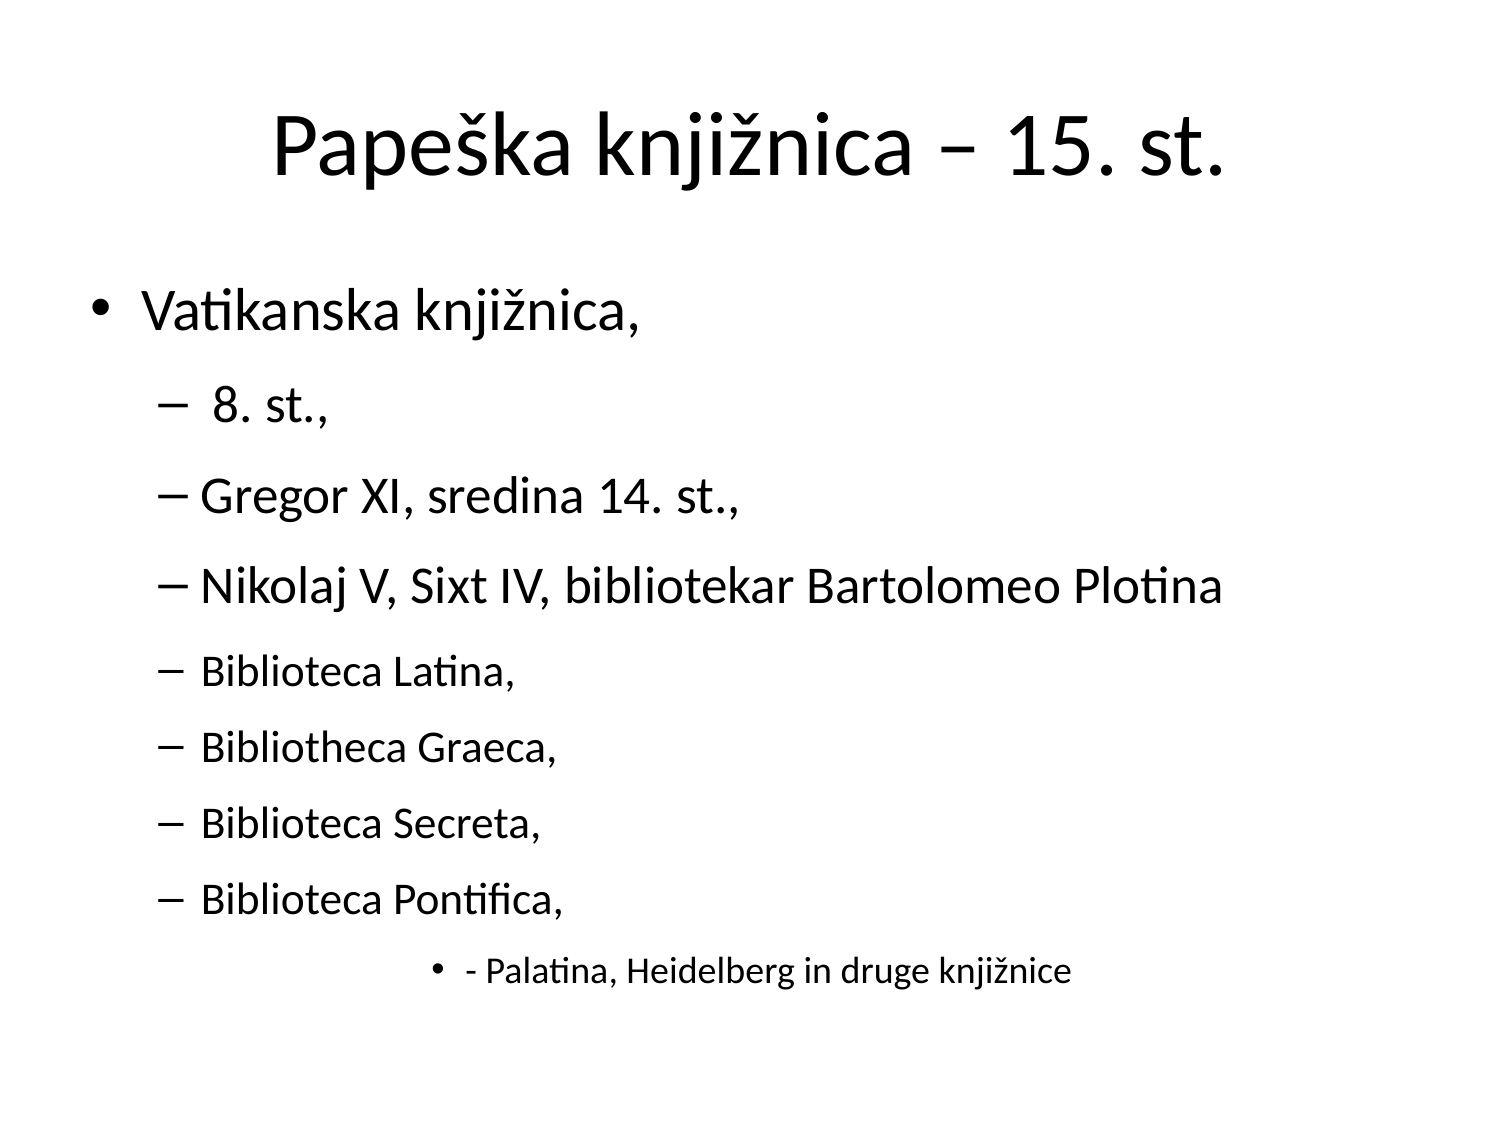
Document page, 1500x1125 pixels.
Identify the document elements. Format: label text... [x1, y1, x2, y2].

list Vatikanska knjižnica, 8. st., Gregor XI, sredina 14. st., Nikolaj V, Sixt IV, bibliotekar Bartolomeo Plotina Biblioteca Latina, Bibliotheca Graeca, Biblioteca Secreta, Biblioteca Pontifica, - Palatina, Heidelberg in druge knjižnice [75, 262, 1425, 1005]
title Papeška knjižnica – 15. st. [75, 45, 1425, 233]
